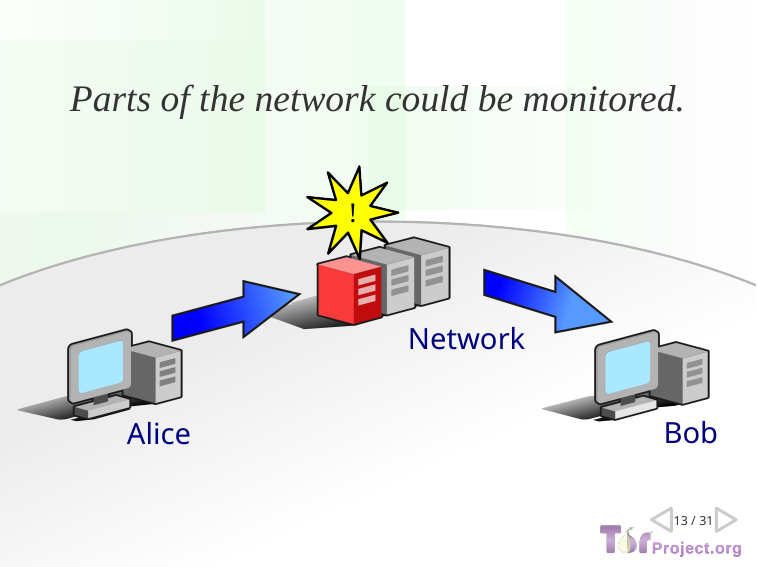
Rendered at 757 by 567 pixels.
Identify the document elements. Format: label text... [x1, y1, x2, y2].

text_box Alice [102, 405, 216, 456]
text_box [651, 508, 672, 532]
text_box <number> / 31 [618, 504, 756, 555]
text_box Bob [634, 404, 748, 455]
text_box [716, 508, 737, 532]
text_box Parts of the network could be monitored. [0, 70, 756, 127]
text_box Network [382, 310, 551, 361]
picture [0, 0, 757, 567]
